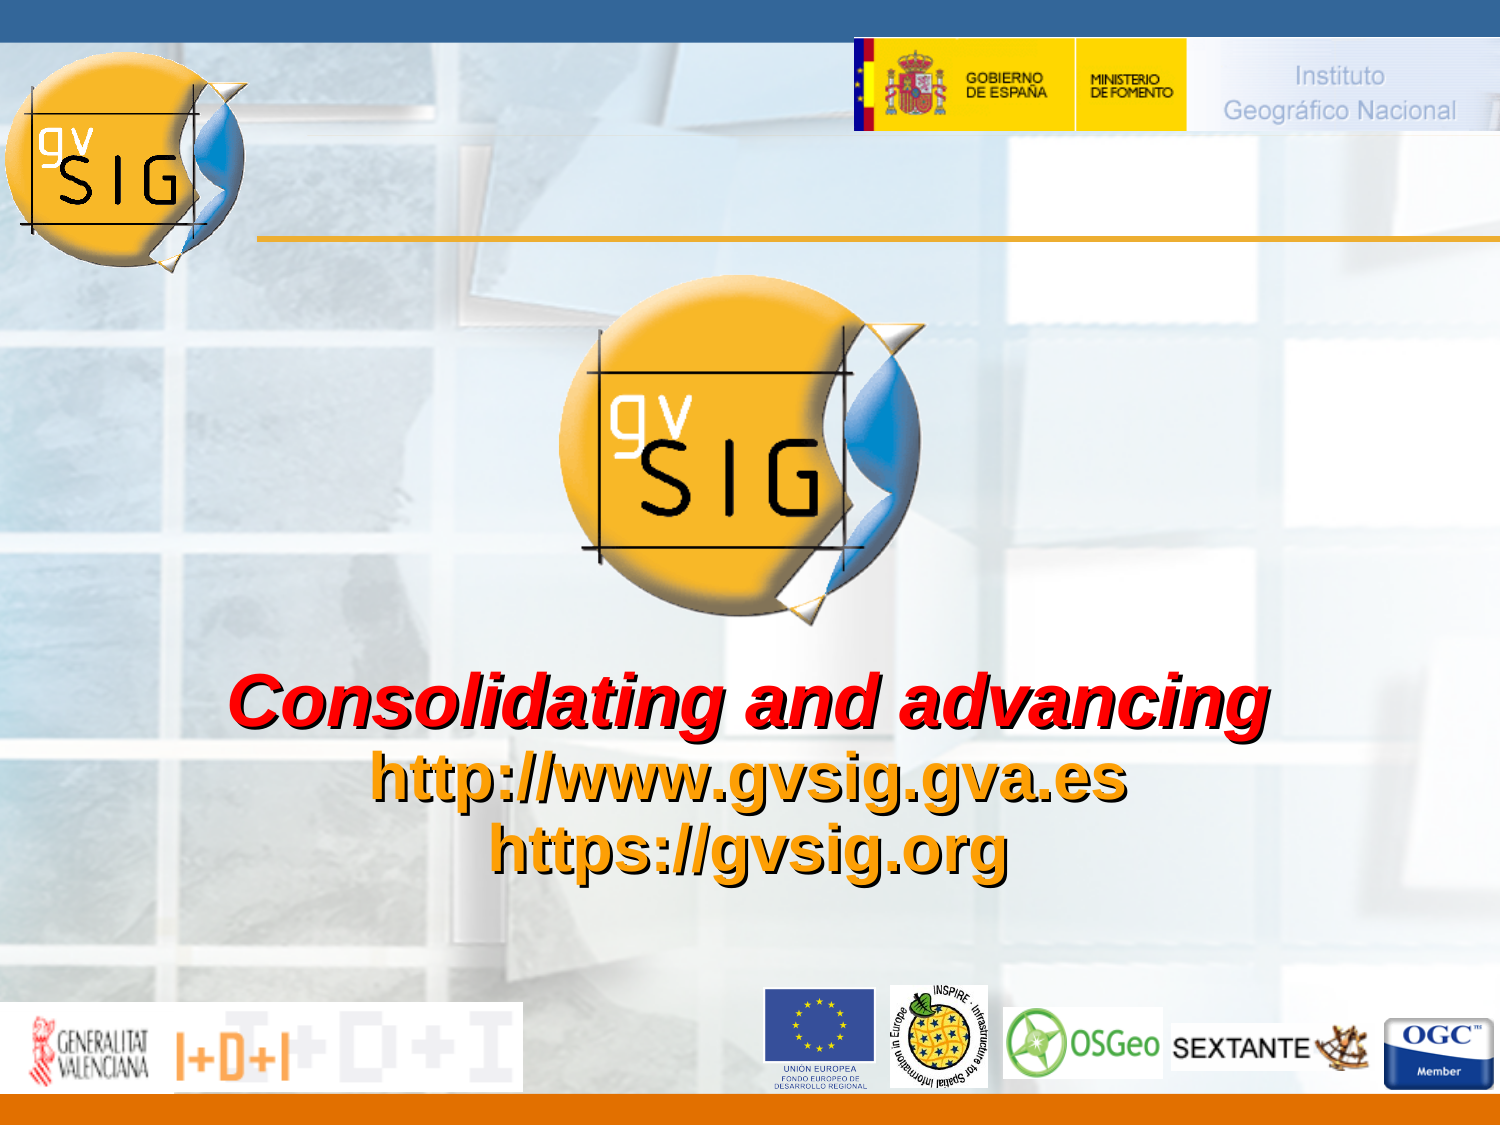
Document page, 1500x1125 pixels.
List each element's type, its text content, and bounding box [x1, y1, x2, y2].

picture [0, 49, 250, 276]
picture [1384, 1018, 1494, 1090]
picture [552, 271, 930, 631]
picture [0, 1002, 523, 1094]
picture [890, 992, 988, 1088]
picture [1003, 1007, 1163, 1079]
picture [1171, 1023, 1375, 1071]
text_box Consolidating and advancing http://www.gvsig.gva.es https://gvsig.org [132, 653, 1365, 992]
picture [854, 37, 1500, 131]
picture [763, 992, 876, 1089]
